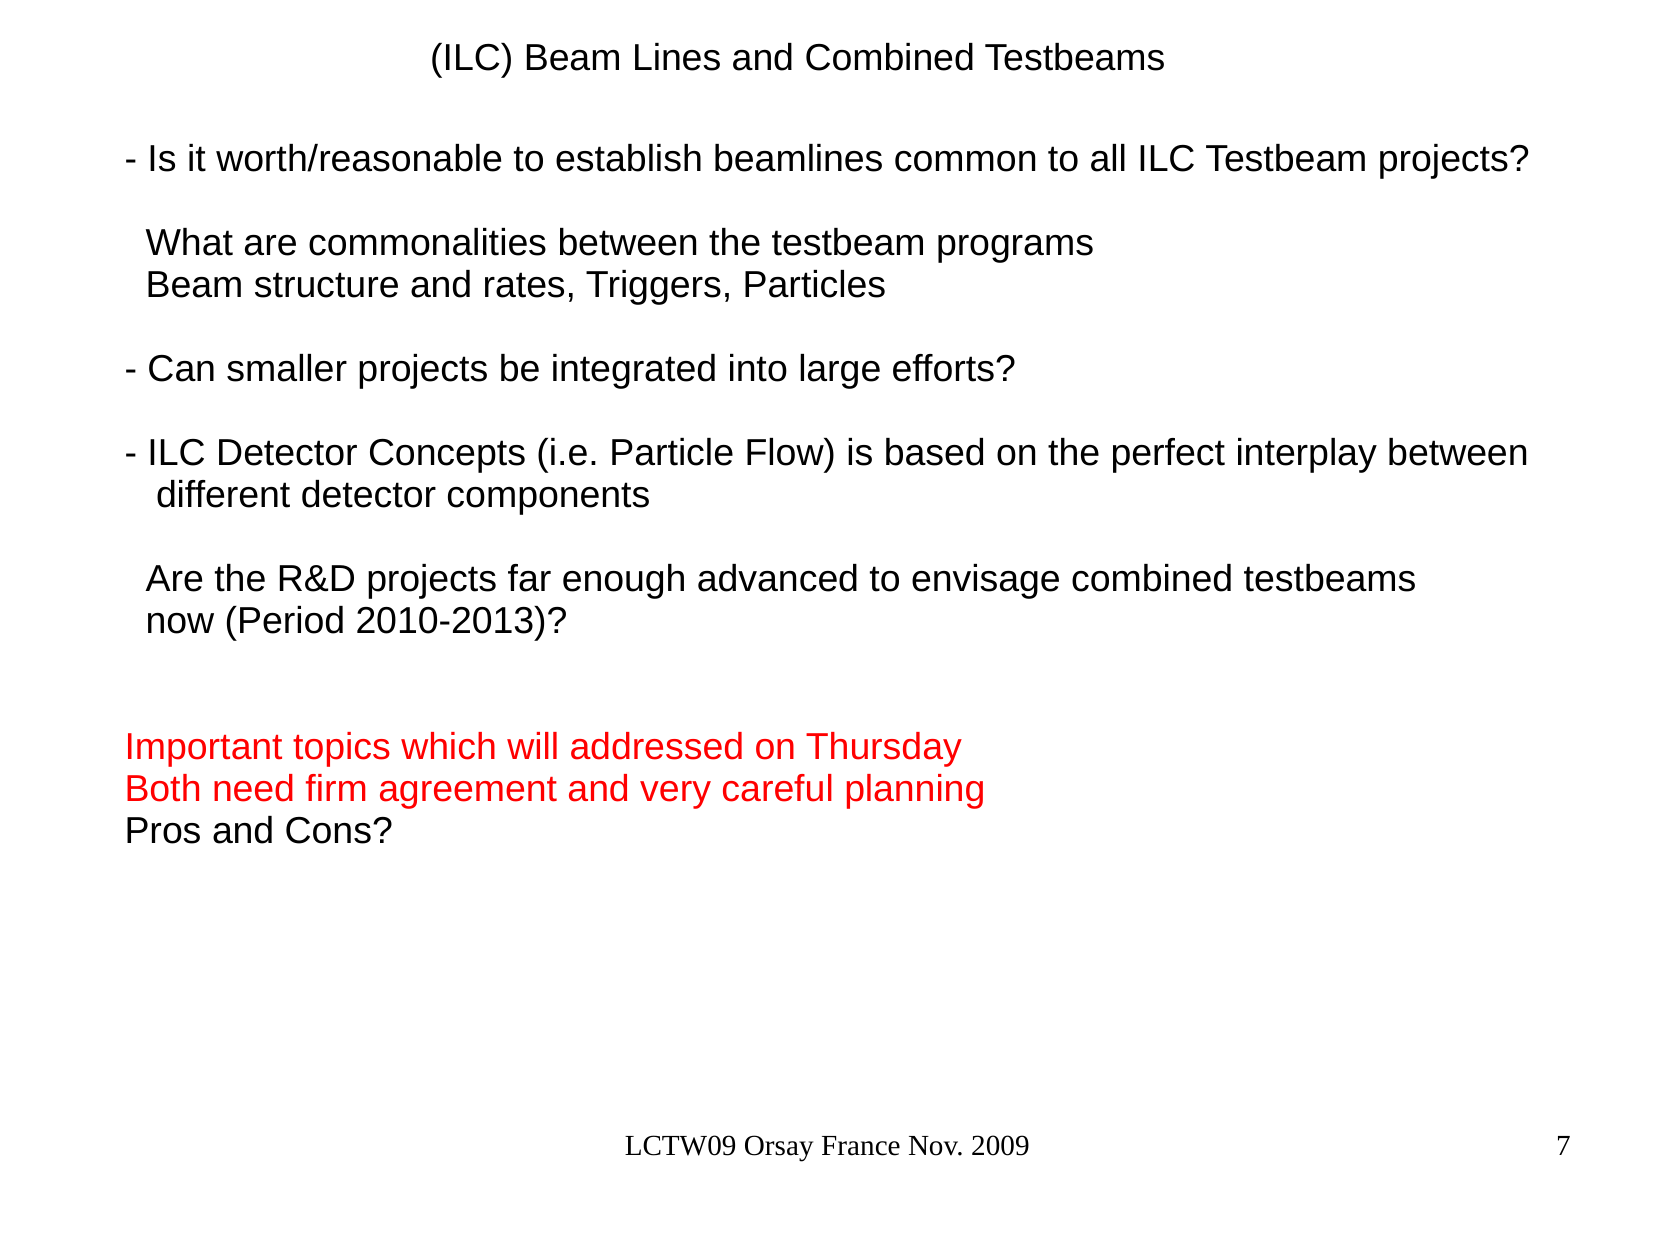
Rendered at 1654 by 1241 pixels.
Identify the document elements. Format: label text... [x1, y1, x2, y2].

text_box (ILC) Beam Lines and Combined Testbeams [415, 29, 1182, 101]
text_box - Is it worth/reasonable to establish beamlines common to all ILC Testbeam projects? What are commonalities between the testbeam programs Beam structure and rates, Triggers, Particles - Can smaller projects be integrated into large efforts? - ILC Detector Concepts (i.e. Particle Flow) is based on the perfect interplay between different detector components Are the R&D projects far enough advanced to envisage combined testbeams now (Period 2010-2013)? Important topics which will addressed on Thursday Both need firm agreement and very careful planning Pros and Cons? [109, 129, 1546, 1093]
